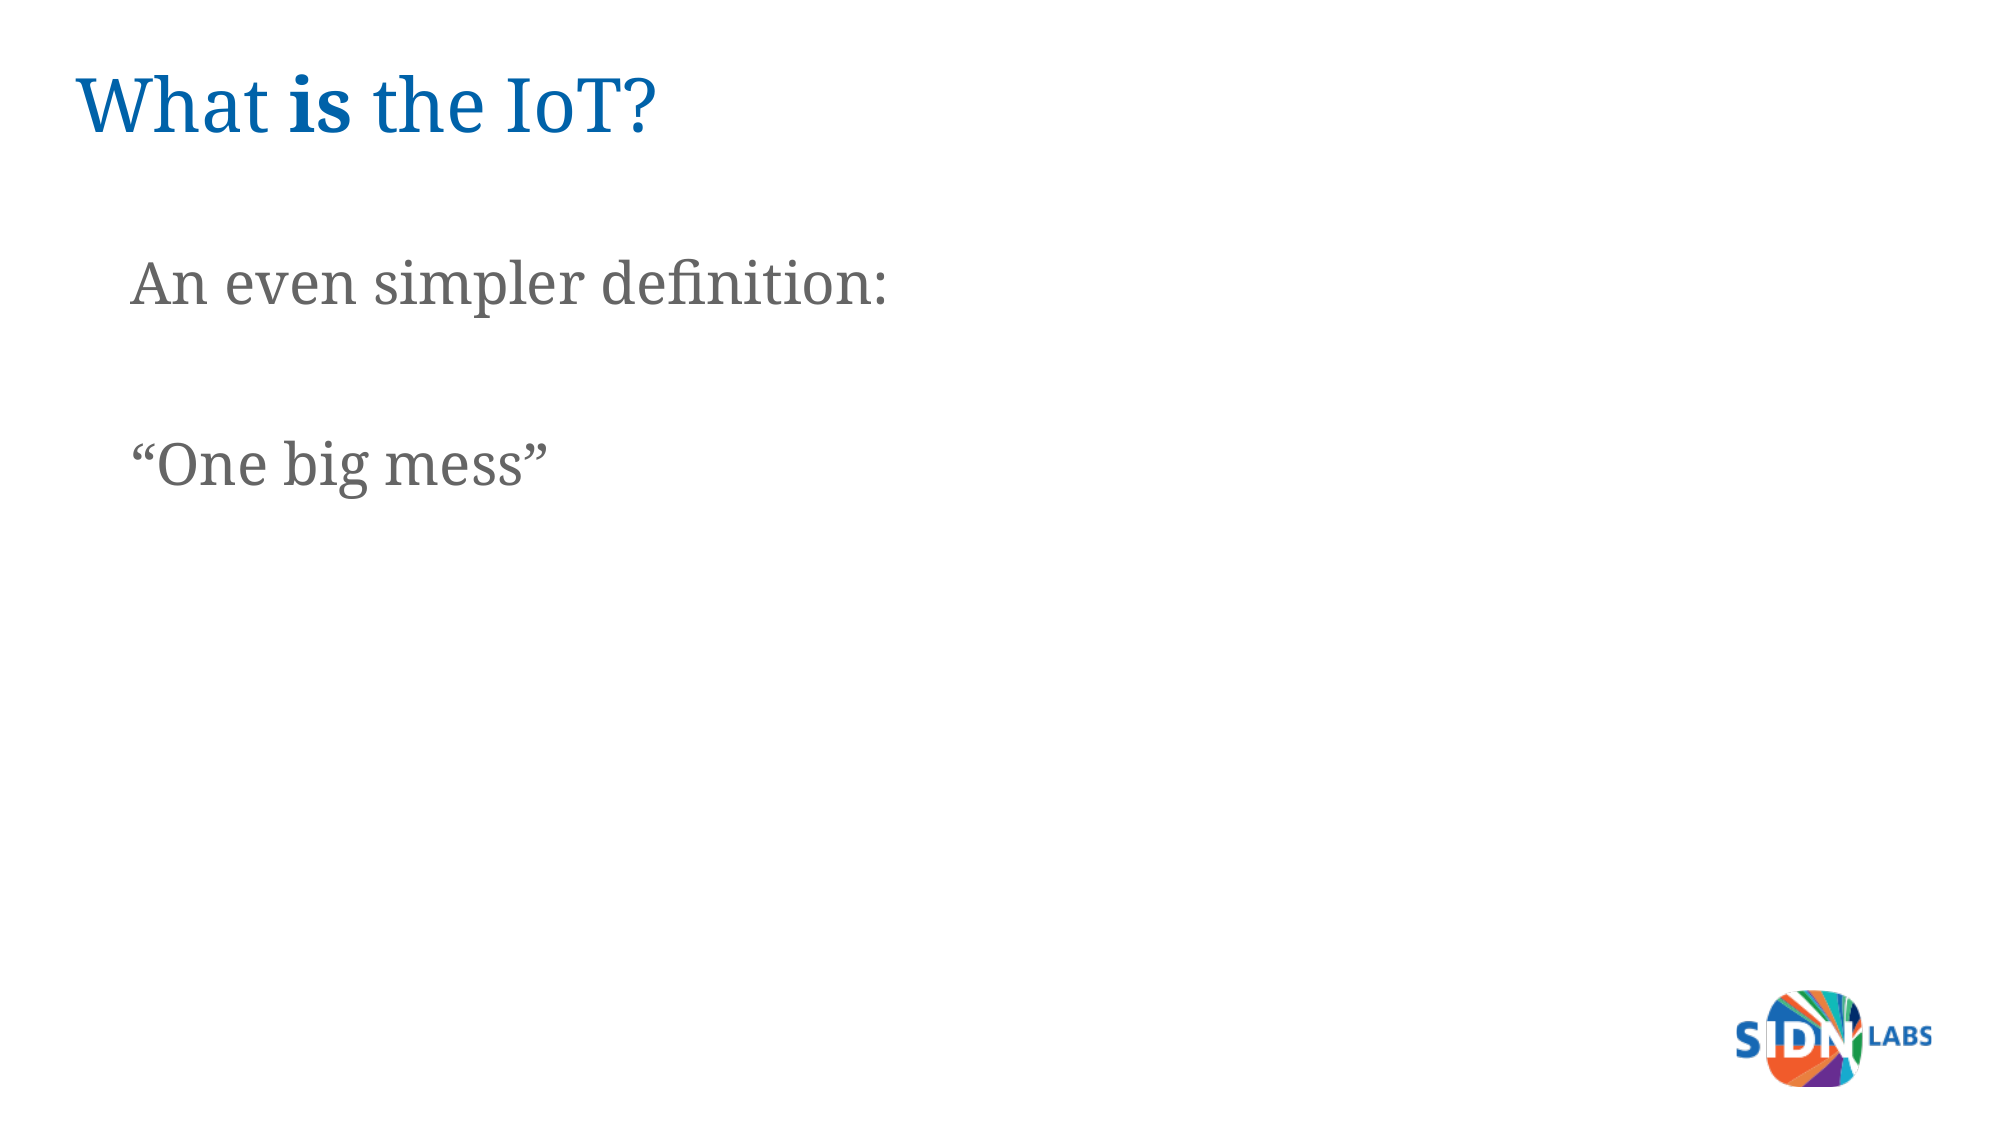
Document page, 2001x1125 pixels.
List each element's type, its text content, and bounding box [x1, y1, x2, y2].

text_box An even simpler definition: “One big mess” [55, 143, 1905, 912]
text_box What is the IoT? [75, 61, 1925, 144]
